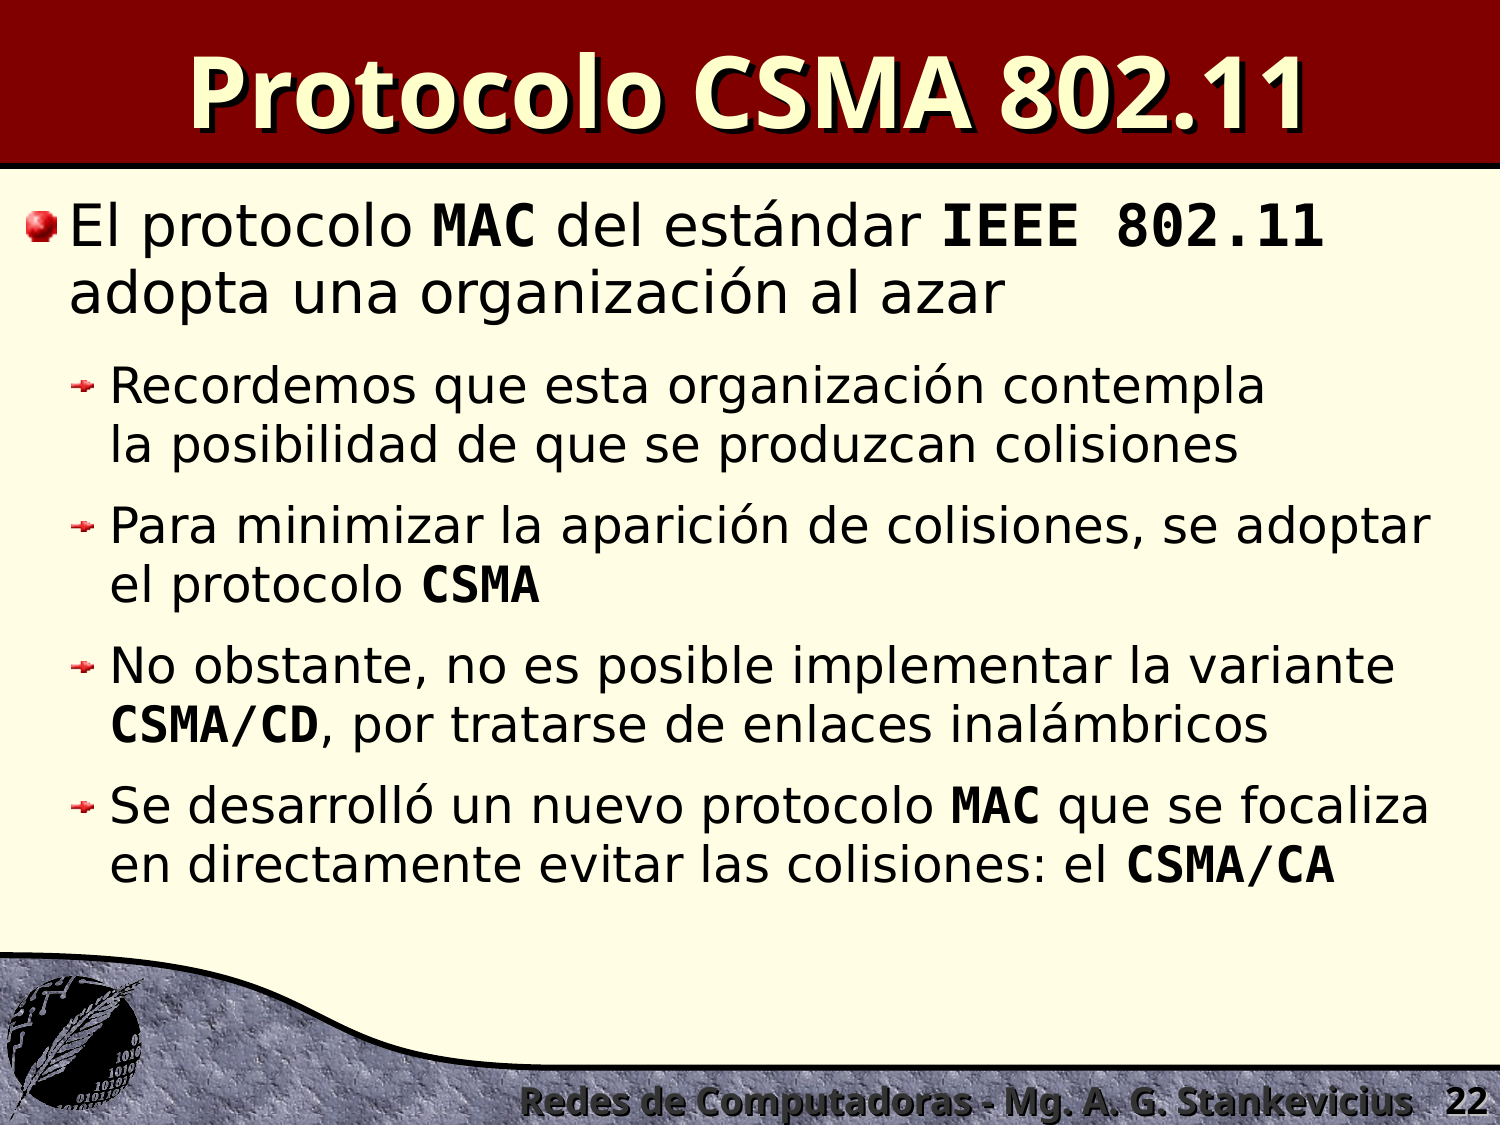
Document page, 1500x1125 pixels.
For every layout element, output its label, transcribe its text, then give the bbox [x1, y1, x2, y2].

picture [1047, 1100, 1054, 1110]
picture [0, 959, 1500, 1125]
picture [790, 1100, 795, 1110]
title Protocolo CSMA 802.11 [15, 5, 1485, 160]
list El protocolo MAC del estándar IEEE 802.11 adopta una organización al azar Recordemos que esta organización contempla la posibilidad de que se produzcan colisiones Para minimizar la aparición de colisiones, se adoptar el protocolo CSMA No obstante, no es posible implementar la variante CSMA/CD, por tratarse de enlaces inalámbricos Se desarrolló un nuevo protocolo MAC que se focaliza en directamente evitar las colisiones: el CSMA/CA [11, 192, 1486, 898]
